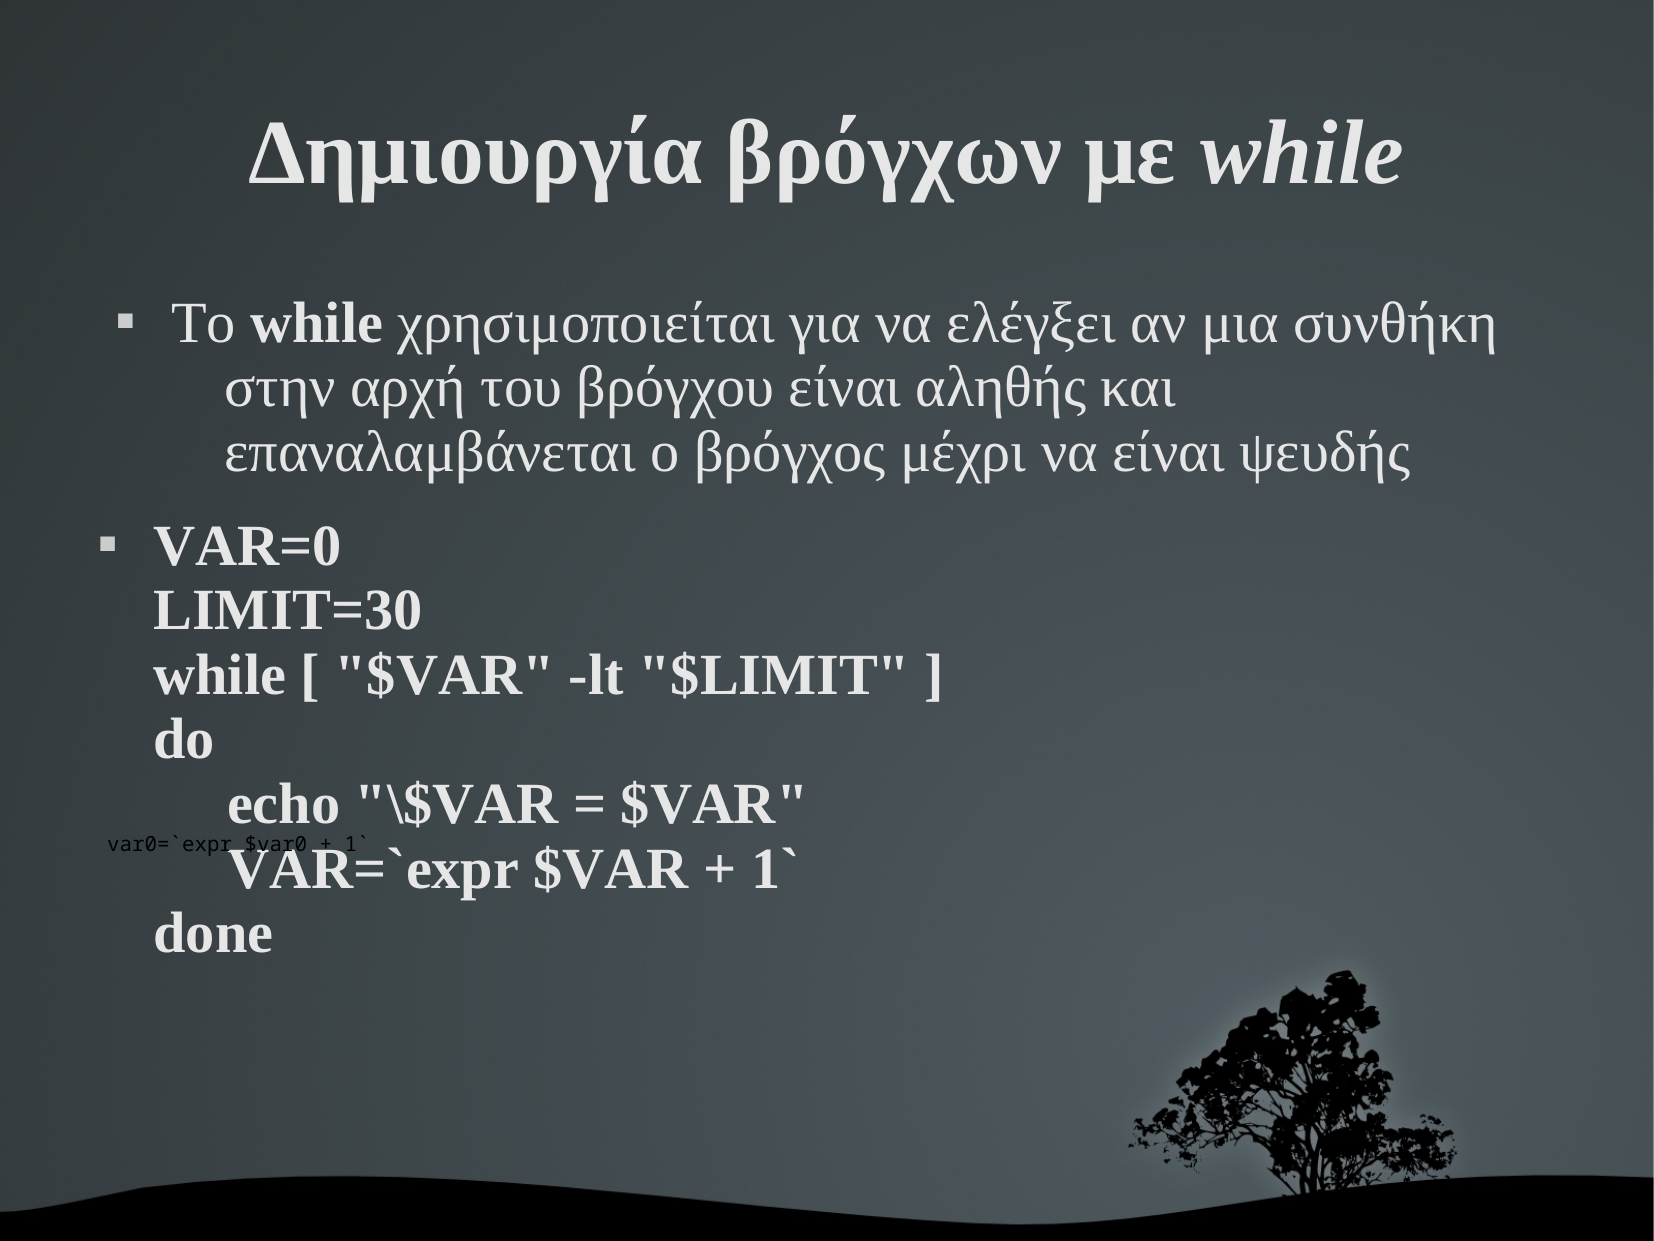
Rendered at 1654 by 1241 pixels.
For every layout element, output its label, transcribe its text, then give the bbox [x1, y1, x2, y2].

text_box var0=`expr $var0 + 1` [92, 821, 385, 861]
list Το while χρησιμοποιείται για να ελέγξει αν μια συνθήκη στην αρχή του βρόγχου είναι αληθής και επαναλαμβάνεται ο βρόγχος μέχρι να είναι ψευδής VAR=0 LIMIT=30 while [ "$VAR" -lt "$LIMIT" ] do echo "\$VAR = $VAR" VAR=`expr $VAR + 1` done [82, 290, 1571, 1109]
picture [0, 0, 1654, 1241]
title Δημιουργία βρόγχων με while [82, 49, 1571, 257]
